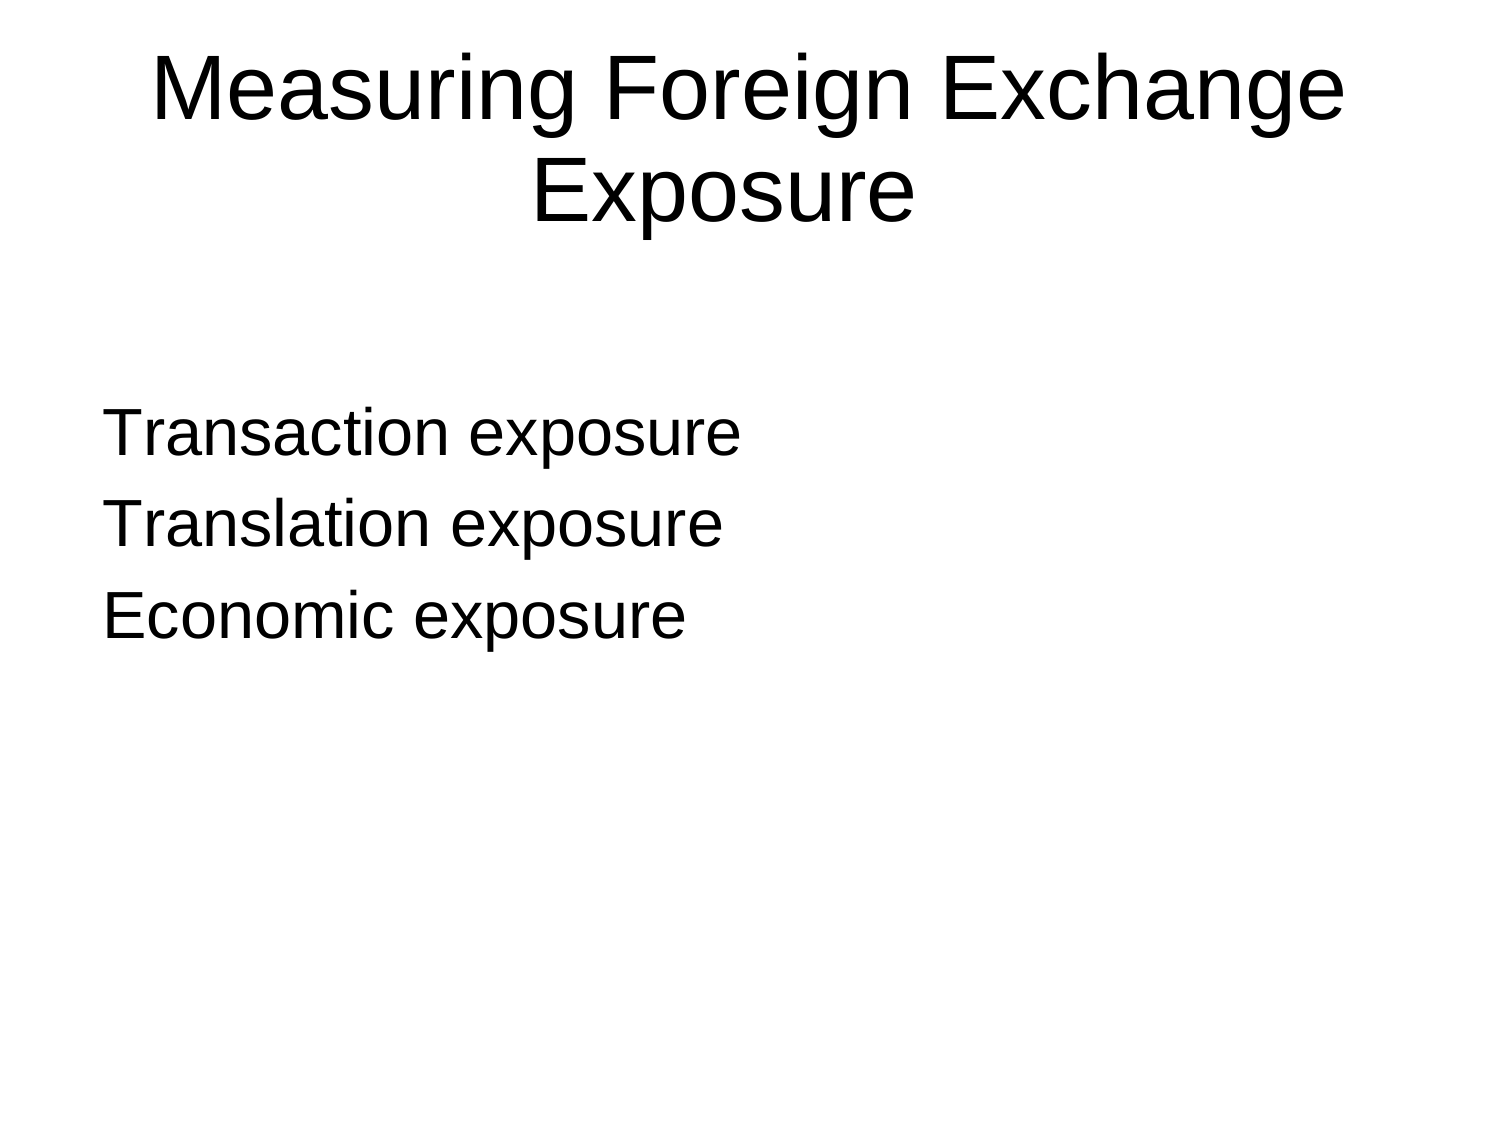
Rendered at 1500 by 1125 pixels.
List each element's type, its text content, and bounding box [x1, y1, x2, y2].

title Measuring Foreign Exchange Exposure [75, 21, 1426, 257]
text_box Transaction exposure Translation exposure Economic exposure [87, 387, 1375, 988]
